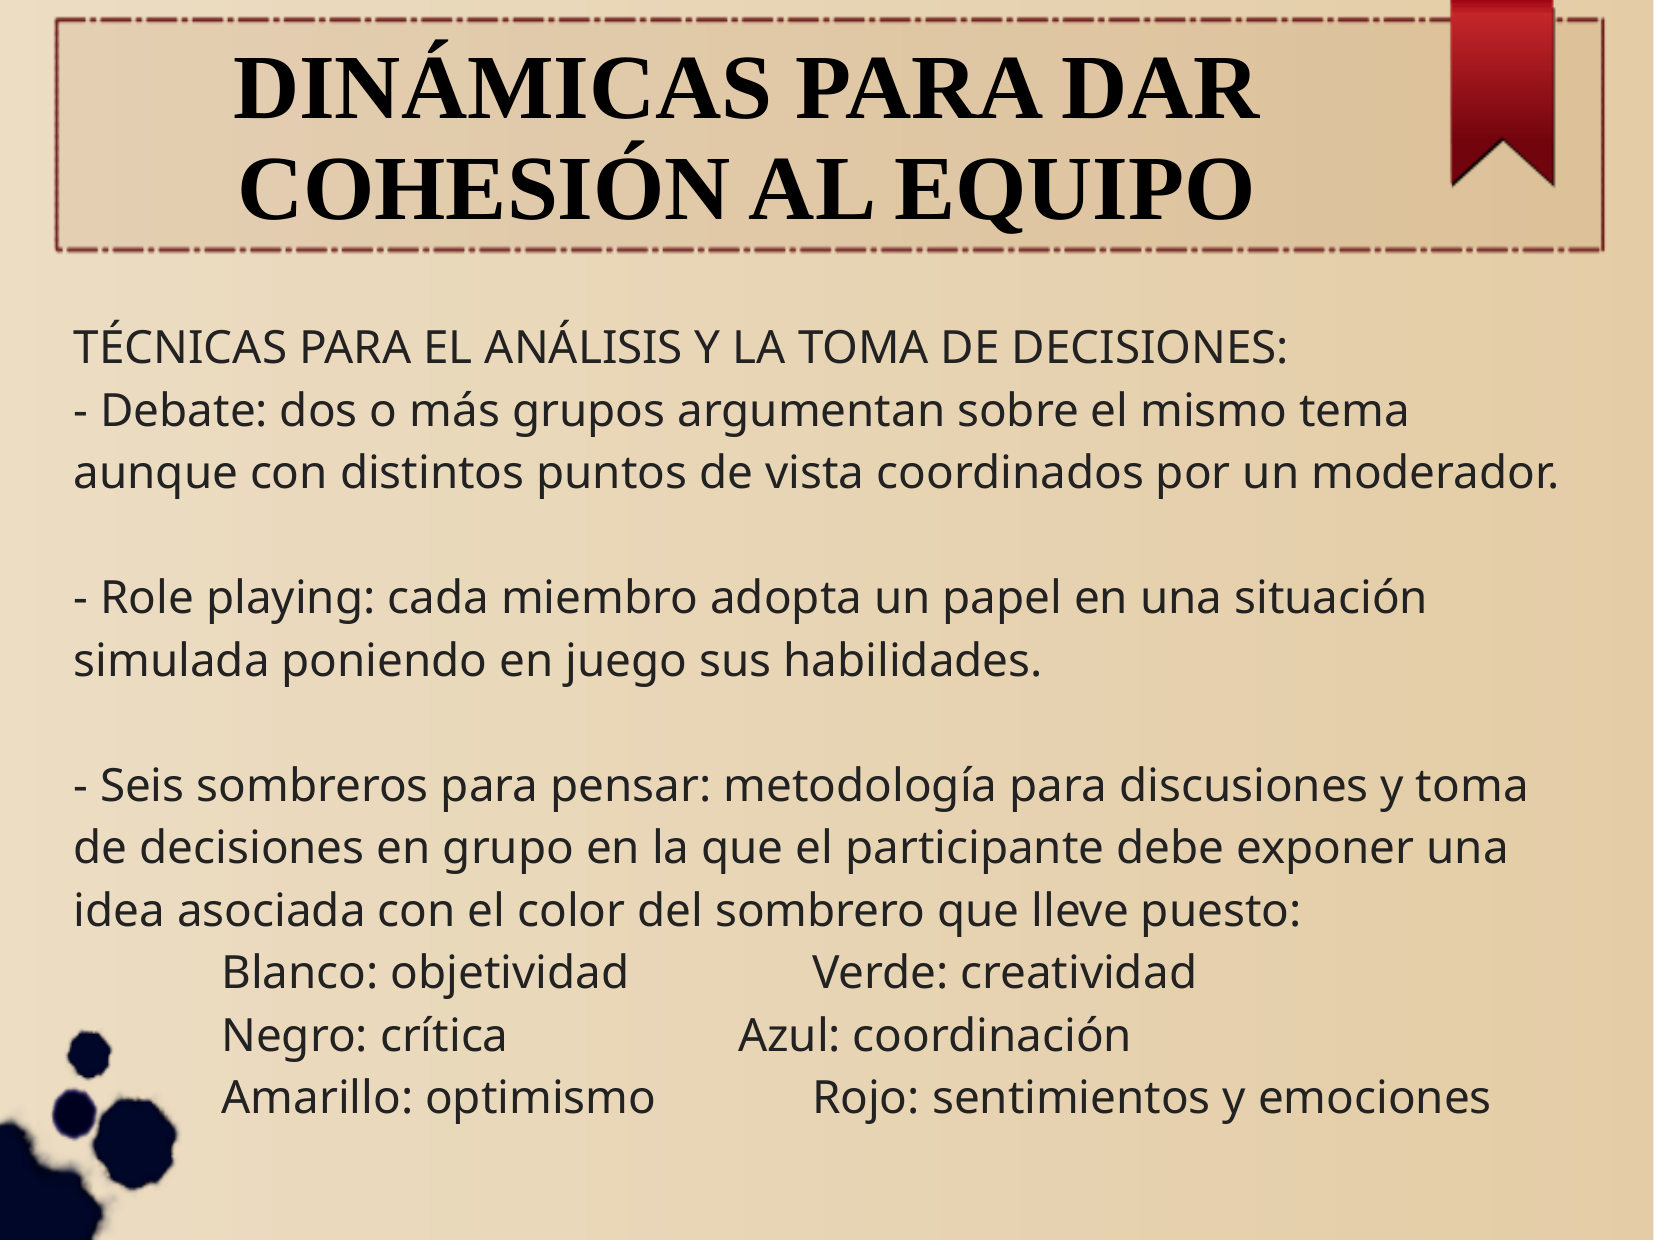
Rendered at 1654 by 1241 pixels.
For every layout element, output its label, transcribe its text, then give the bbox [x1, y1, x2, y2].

text_box TÉCNICAS PARA EL ANÁLISIS Y LA TOMA DE DECISIONES: - Debate: dos o más grupos argumentan sobre el mismo tema aunque con distintos puntos de vista coordinados por un moderador. - Role playing: cada miembro adopta un papel en una situación simulada poniendo en juego sus habilidades. - Seis sombreros para pensar: metodología para discusiones y toma de decisiones en grupo en la que el participante debe exponer una idea asociada con el color del sombrero que lleve puesto: Blanco: objetividad Verde: creatividad Negro: crítica Azul: coordinación Amarillo: optimismo Rojo: sentimientos y emociones [59, 307, 1583, 1241]
title DINÁMICAS PARA DAR COHESIÓN AL EQUIPO [82, 36, 1412, 240]
picture [0, 0, 1654, 1240]
